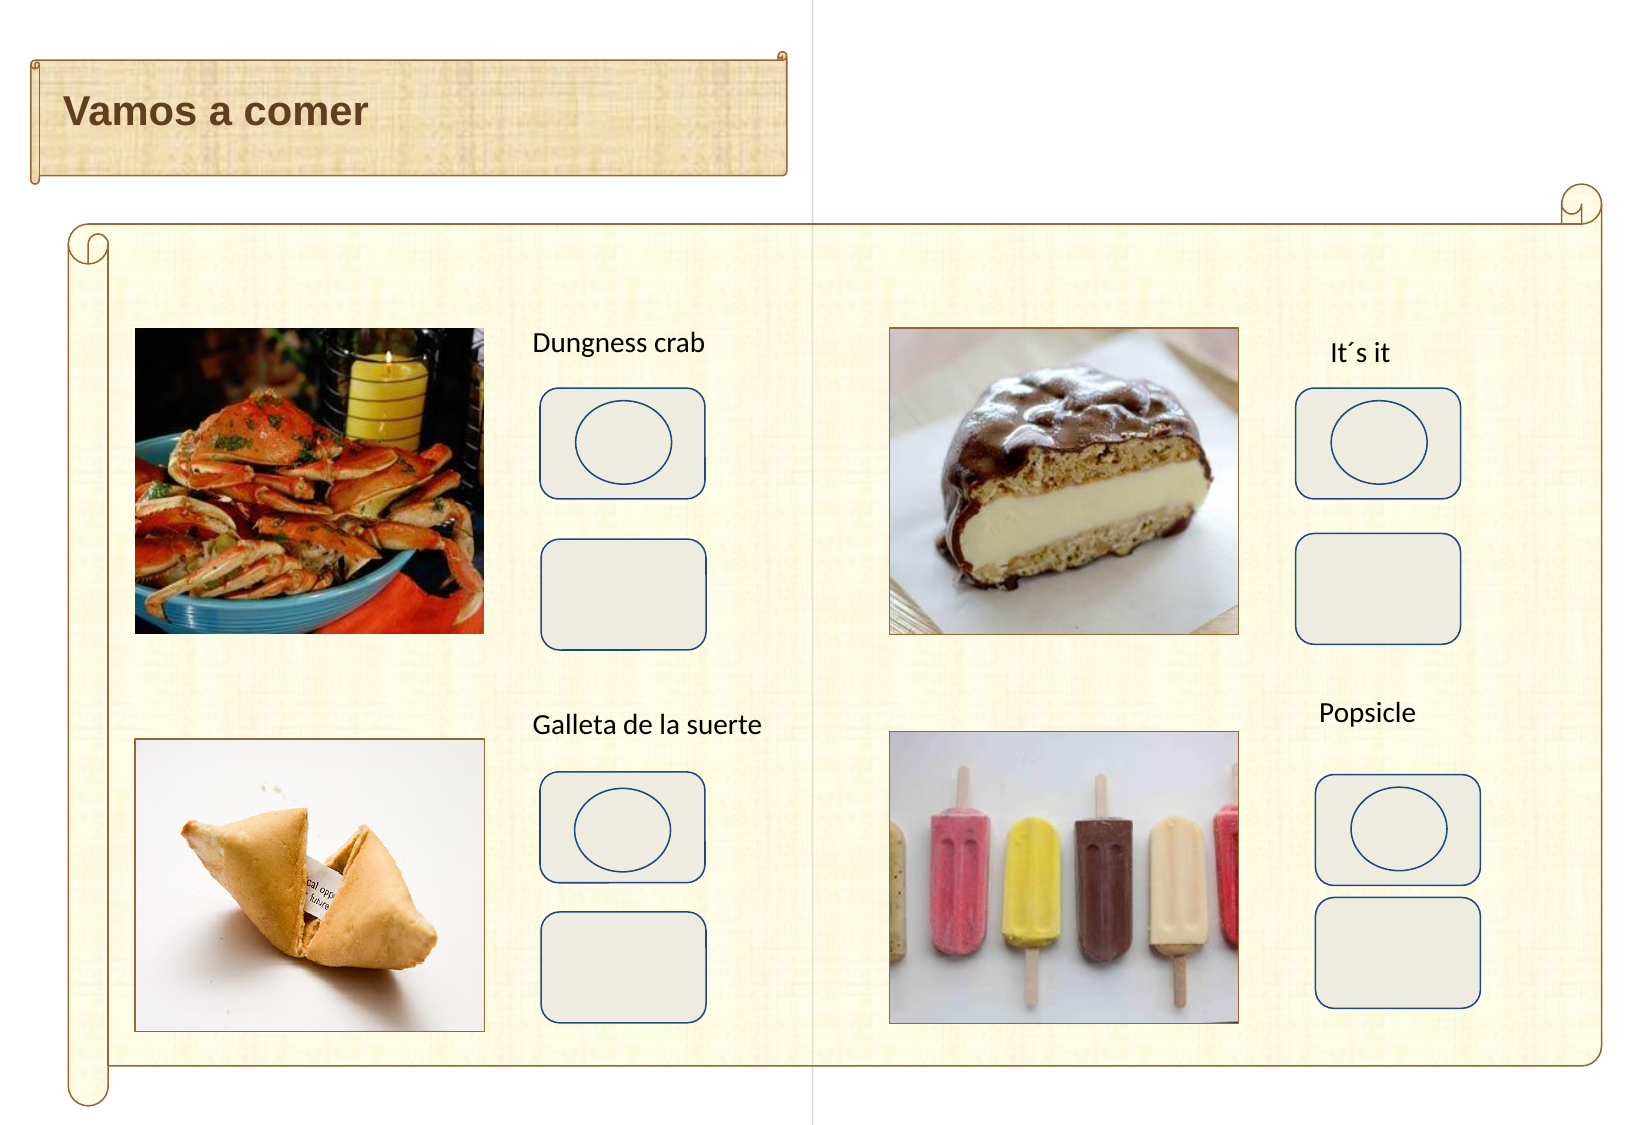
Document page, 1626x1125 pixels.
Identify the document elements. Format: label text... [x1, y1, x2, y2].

text_box [30, 51, 787, 185]
text_box It´s it [1315, 318, 1531, 358]
picture [135, 328, 484, 634]
text_box [68, 184, 1602, 1106]
text_box Popsicle [1304, 678, 1542, 718]
picture [890, 328, 1238, 634]
picture [135, 740, 484, 1031]
text_box Galleta de la suerte [517, 690, 786, 783]
picture [890, 732, 1238, 1023]
text_box Vamos a comer [47, 76, 769, 252]
text_box Dungness crab [517, 308, 779, 368]
